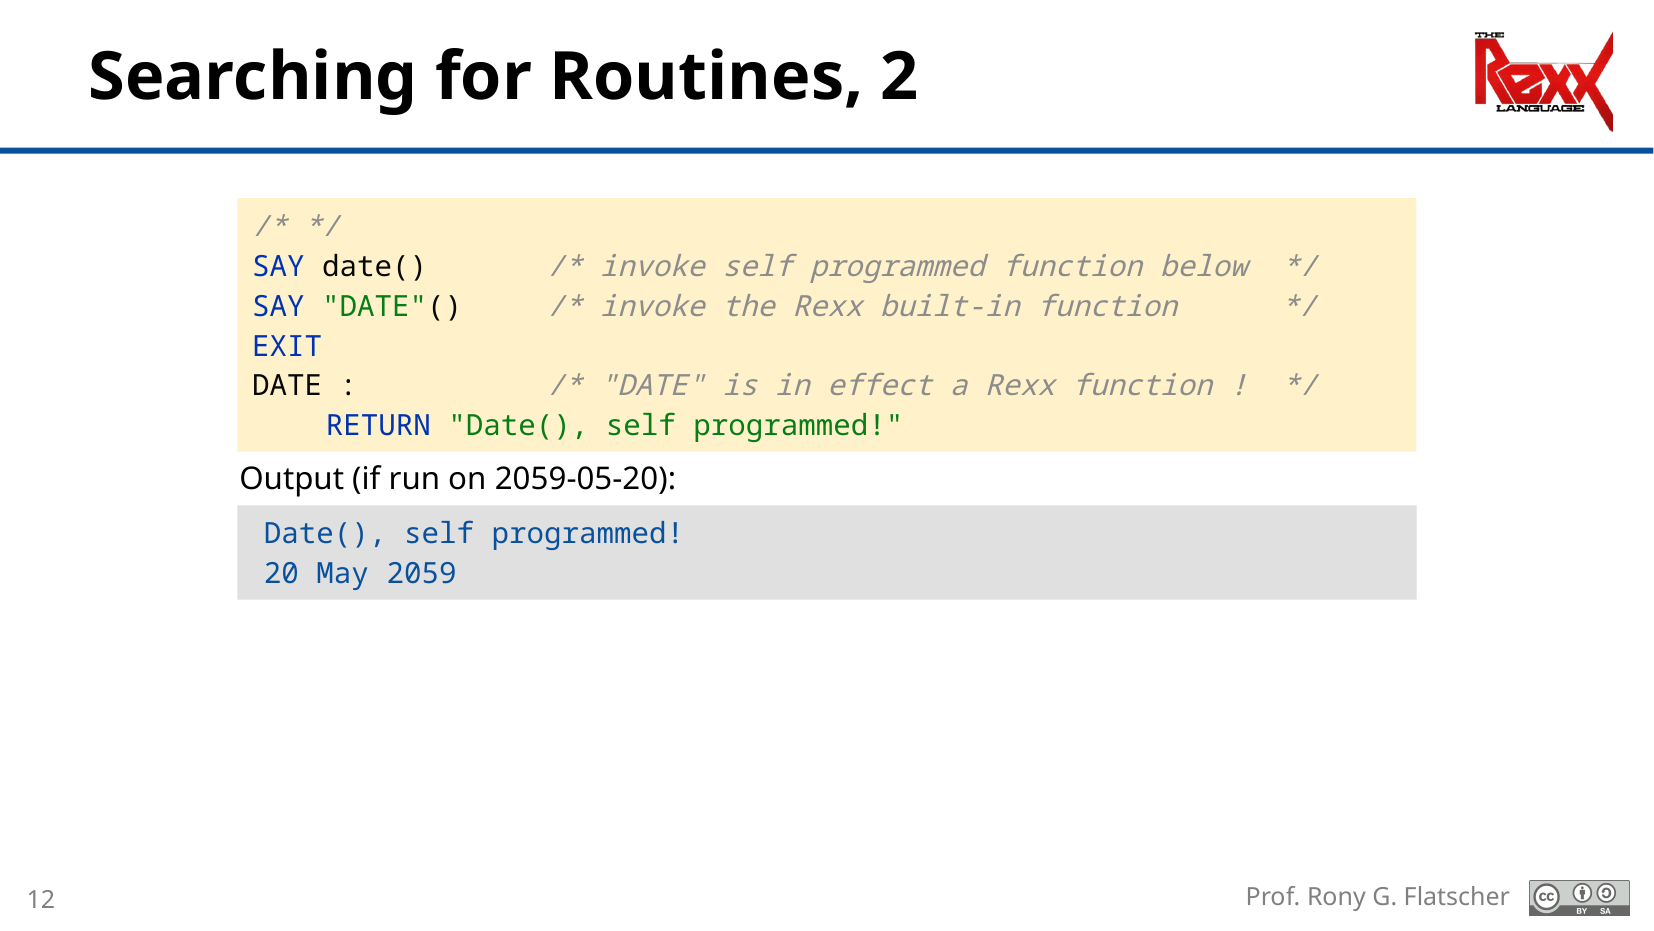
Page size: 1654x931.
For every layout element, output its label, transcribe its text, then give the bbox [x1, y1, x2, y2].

text_box /* */ SAY date() /* invoke self programmed function below */ SAY "DATE"() /* invoke the Rexx built-in function */ EXIT DATE : /* "DATE" is in effect a Rexx function ! */ RETURN "Date(), self programmed!" [237, 198, 1417, 441]
text_box Date(), self programmed! 20 May 2059 [237, 505, 1417, 597]
title Searching for Routines, 2 [29, 0, 1654, 148]
text_box Output (if run on 2059-05-20): [224, 448, 1280, 505]
